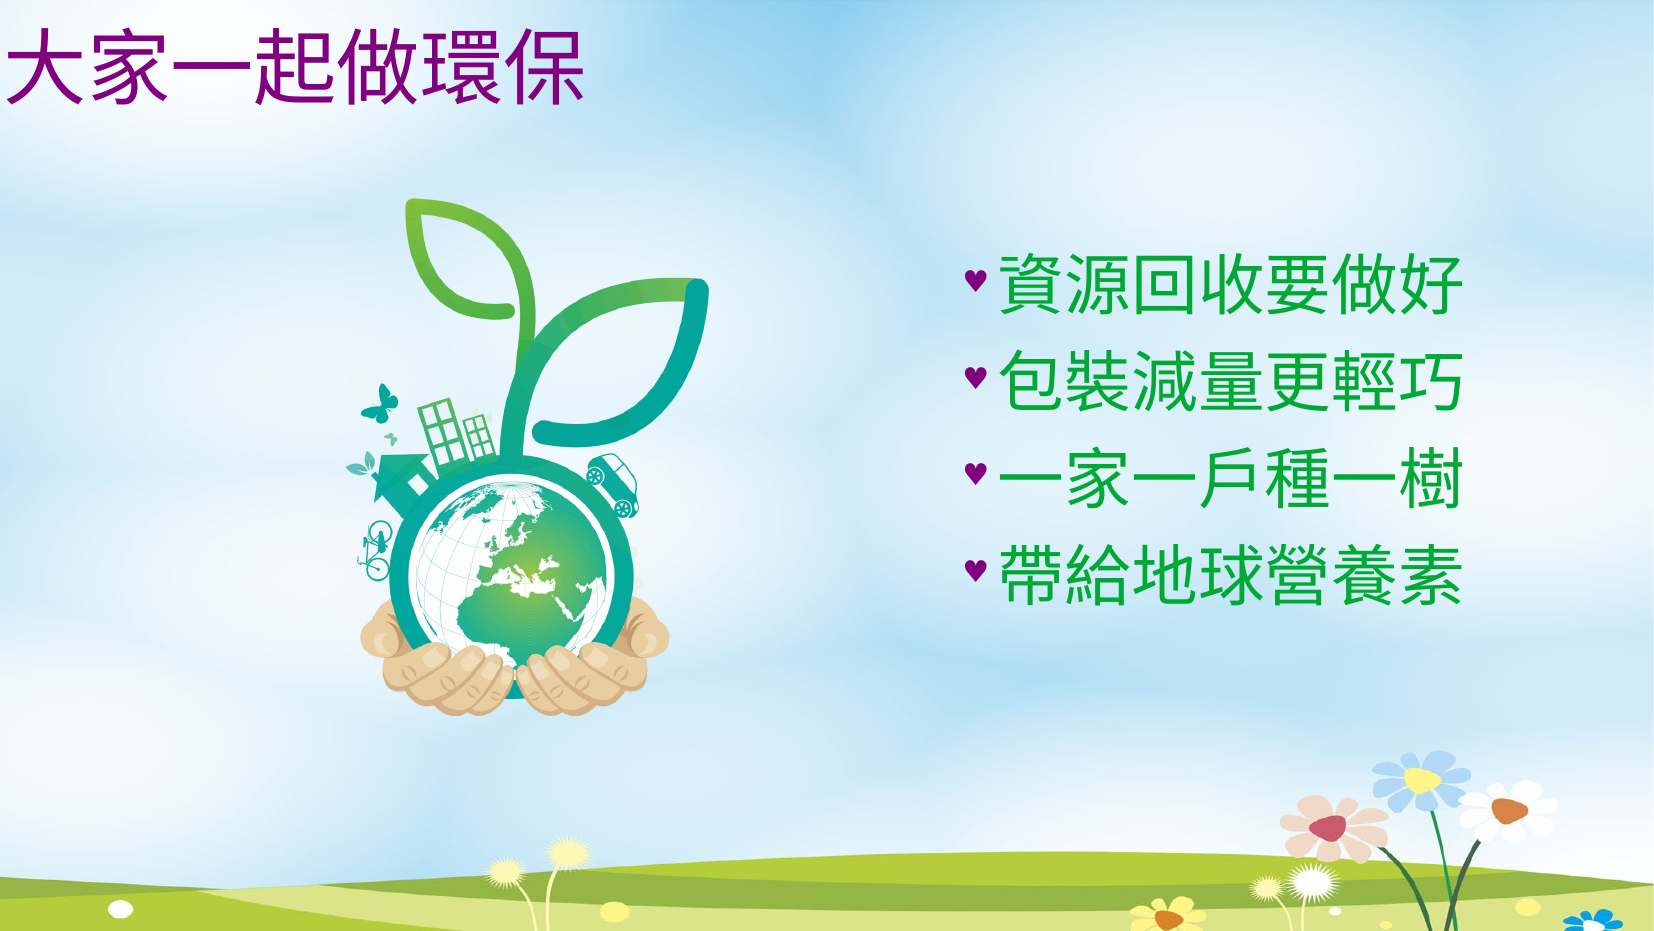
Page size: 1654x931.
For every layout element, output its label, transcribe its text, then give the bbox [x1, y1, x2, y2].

picture [0, 0, 1654, 931]
text_box 資源回收要做好 包裝減量更輕巧 一家一戶種一樹 帶給地球營養素 [947, 225, 1506, 562]
title 大家一起做環保 [0, 0, 591, 259]
